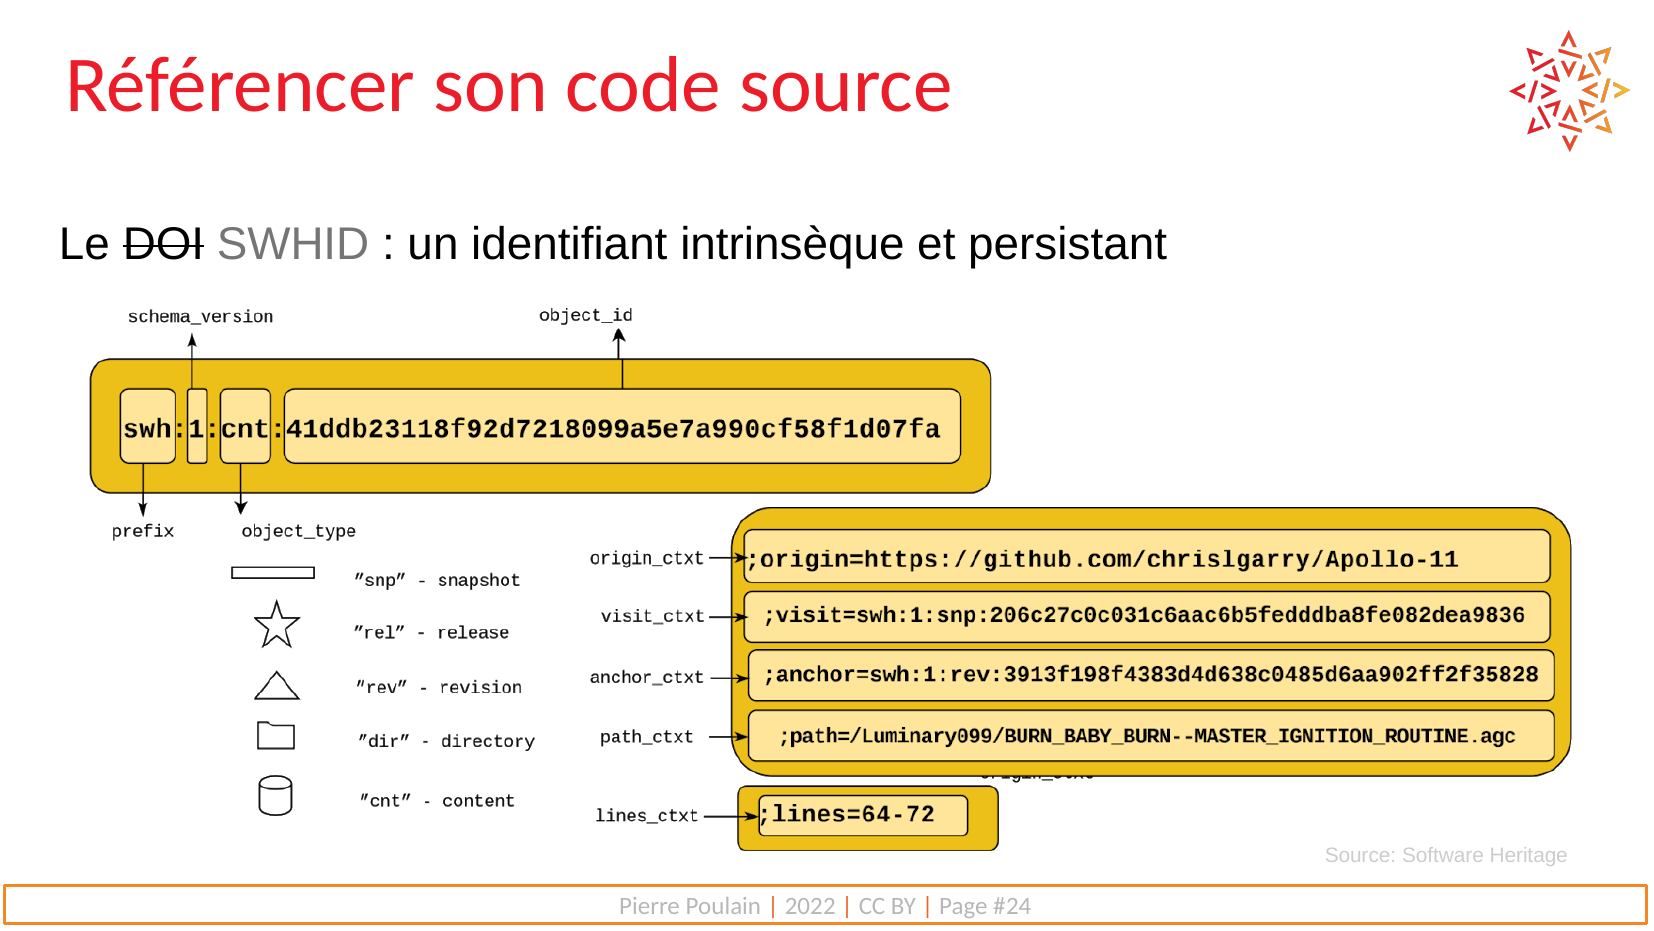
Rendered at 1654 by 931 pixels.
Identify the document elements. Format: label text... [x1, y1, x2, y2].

picture [1554, 30, 1630, 152]
picture [82, 298, 1586, 851]
text_box Source: Software Heritage [1310, 835, 1583, 875]
title Référencer son code source [64, 13, 1554, 169]
list Le DOI SWHID : un identifiant intrinsèque et persistant [59, 217, 1548, 291]
